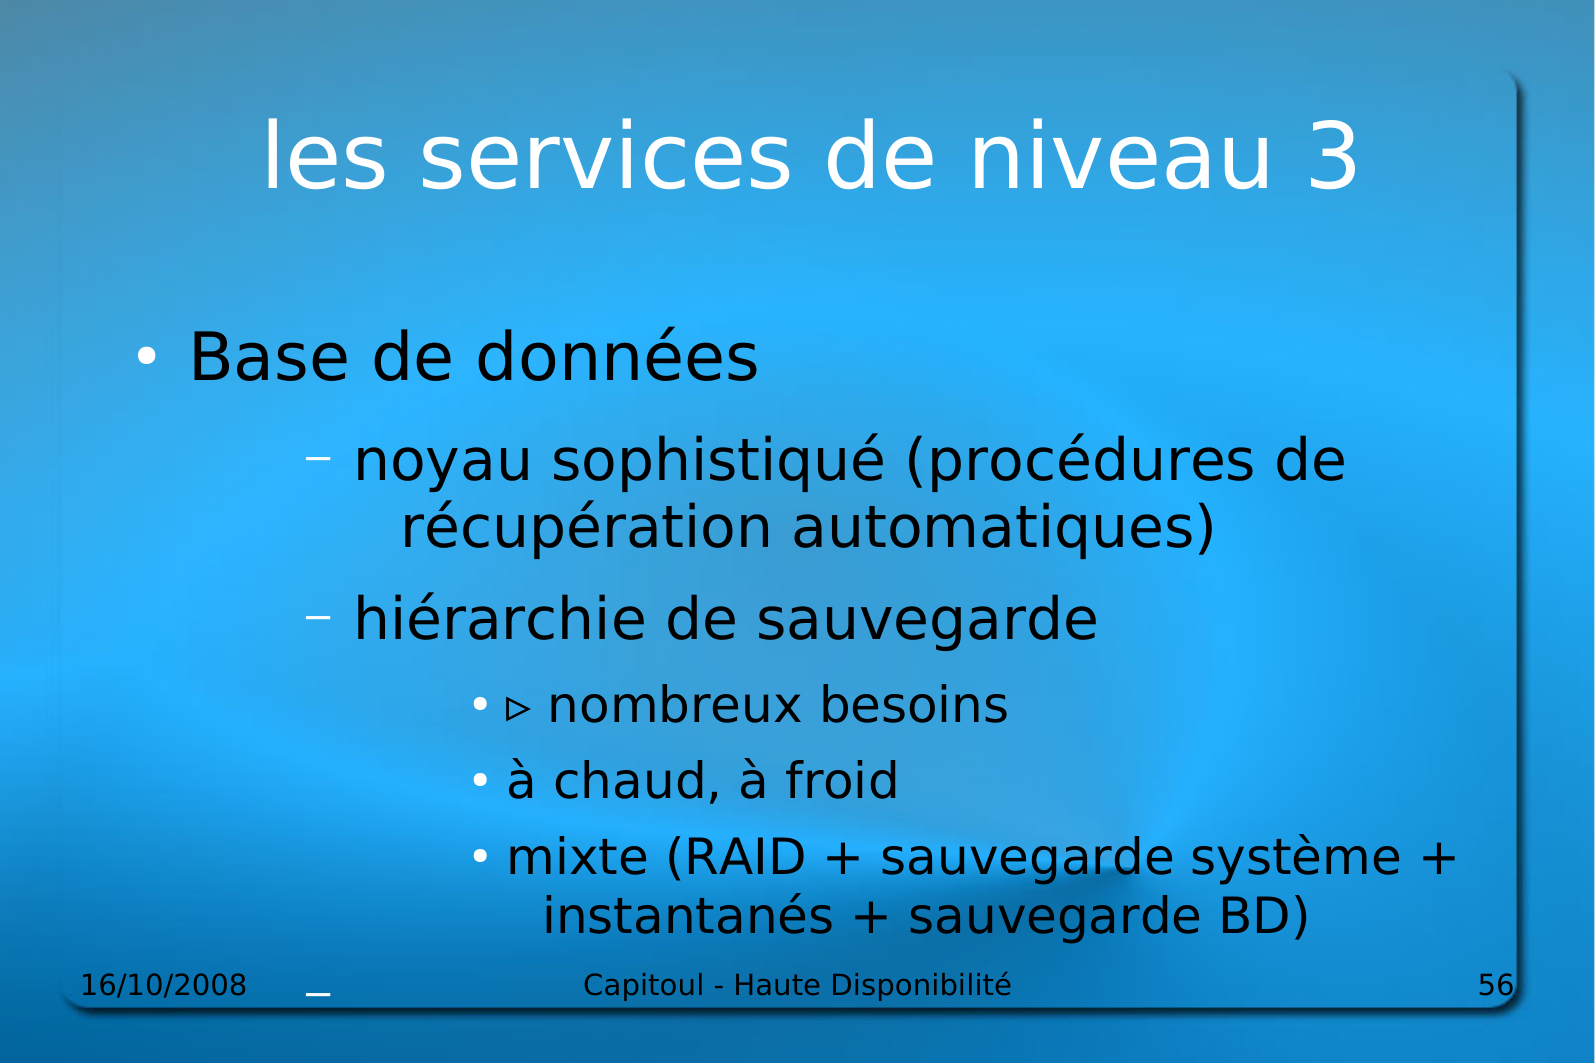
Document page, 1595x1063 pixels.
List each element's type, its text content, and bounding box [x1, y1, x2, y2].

picture [0, 0, 1595, 1063]
list Base de données noyau sophistiqué (procédures de récupération automatiques) hiérarchie de sauvegarde ▹ nombreux besoins à chaud, à froid mixte (RAID + sauvegarde système + instantanés + sauvegarde BD) [117, 318, 1479, 1031]
title les services de niveau 3 [117, 103, 1479, 211]
